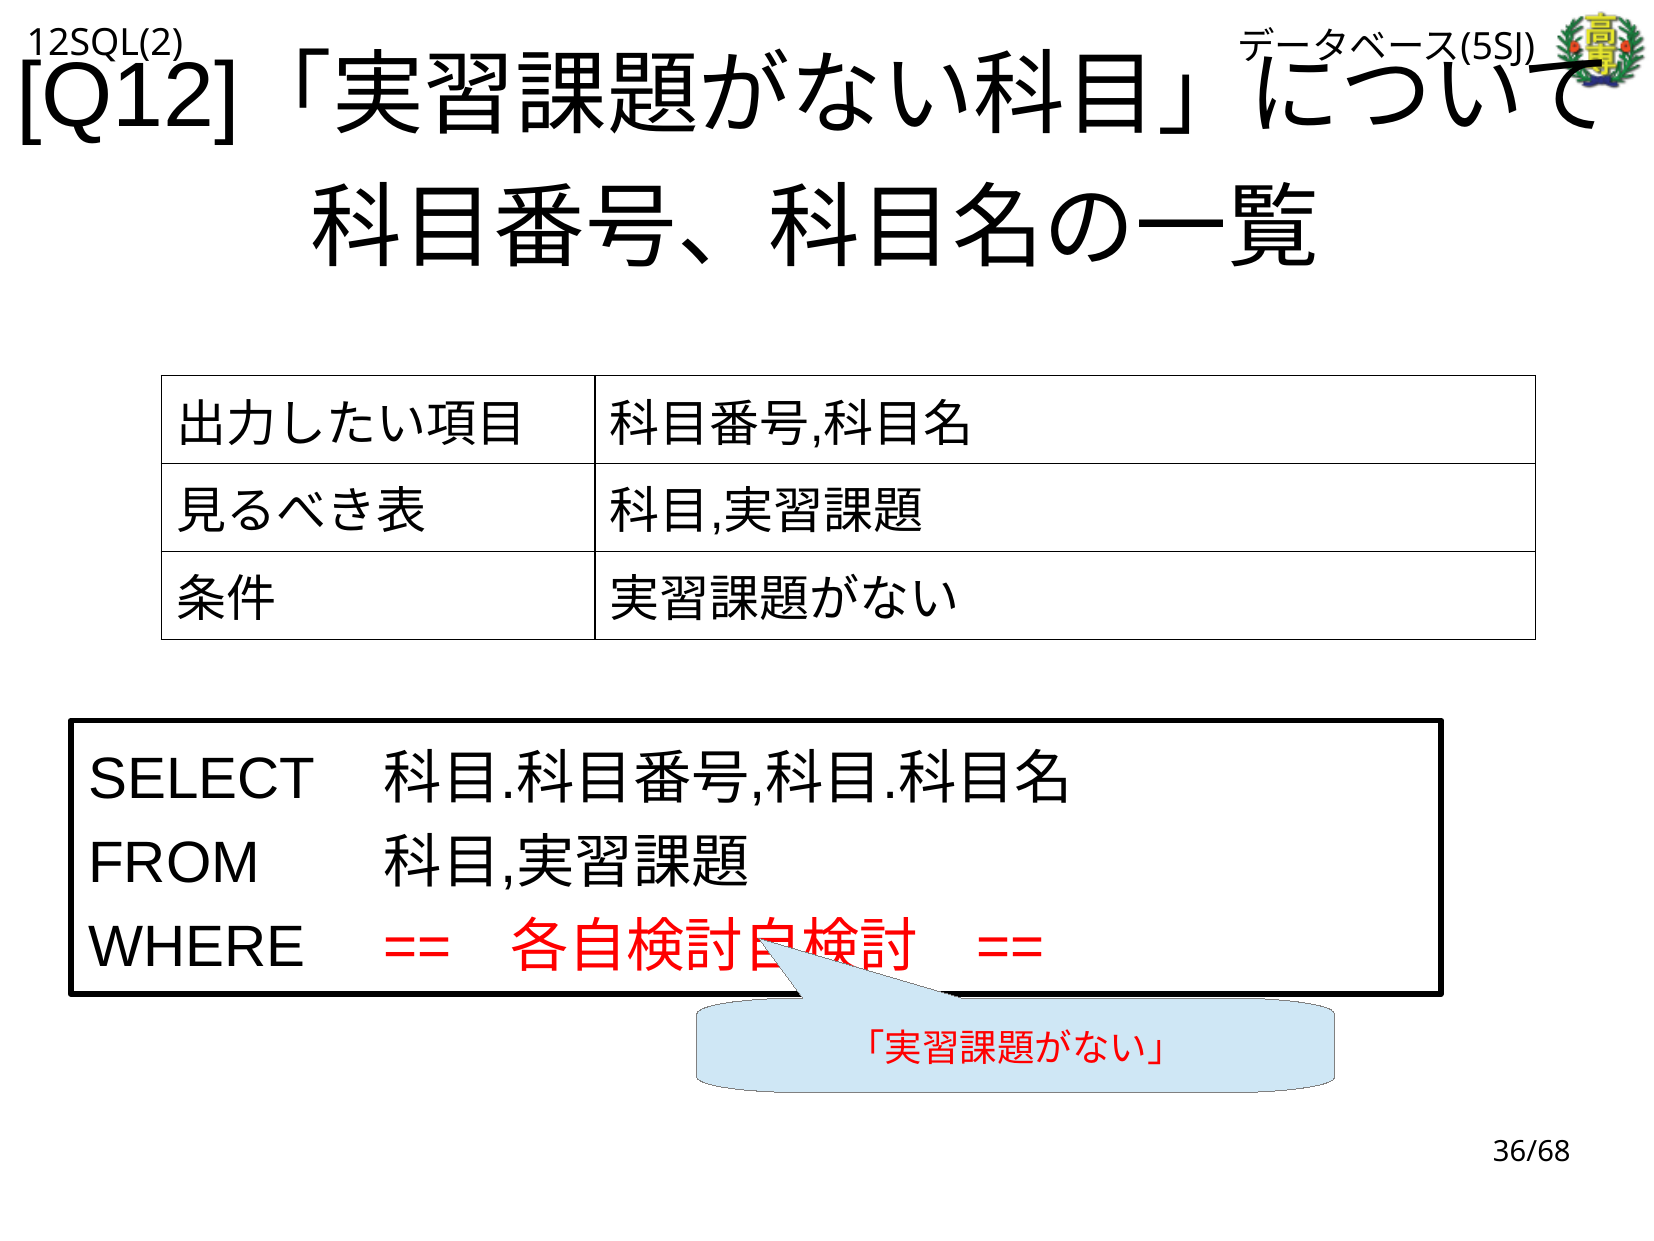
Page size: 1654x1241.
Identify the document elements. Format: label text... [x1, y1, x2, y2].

table_header 出力したい項目 [162, 376, 594, 463]
table_cell 見るべき表 [162, 464, 594, 551]
text_box 「実習課題がない」 [696, 938, 1335, 1093]
table_cell 実習課題がない [596, 552, 1535, 639]
title [Q12]「実習課題がない科目」について 科目番号、科目名の一覧 [11, 49, 1619, 257]
table_cell 科目,実習課題 [596, 464, 1535, 551]
table_cell 条件 [162, 552, 594, 639]
picture [1553, 2, 1650, 99]
table_header 科目番号,科目名 [596, 376, 1535, 463]
text_box SELECT 科目.科目番号,科目.科目名 FROM 科目,実習課題 WHERE == 各自検討自検討 == [70, 720, 1441, 964]
